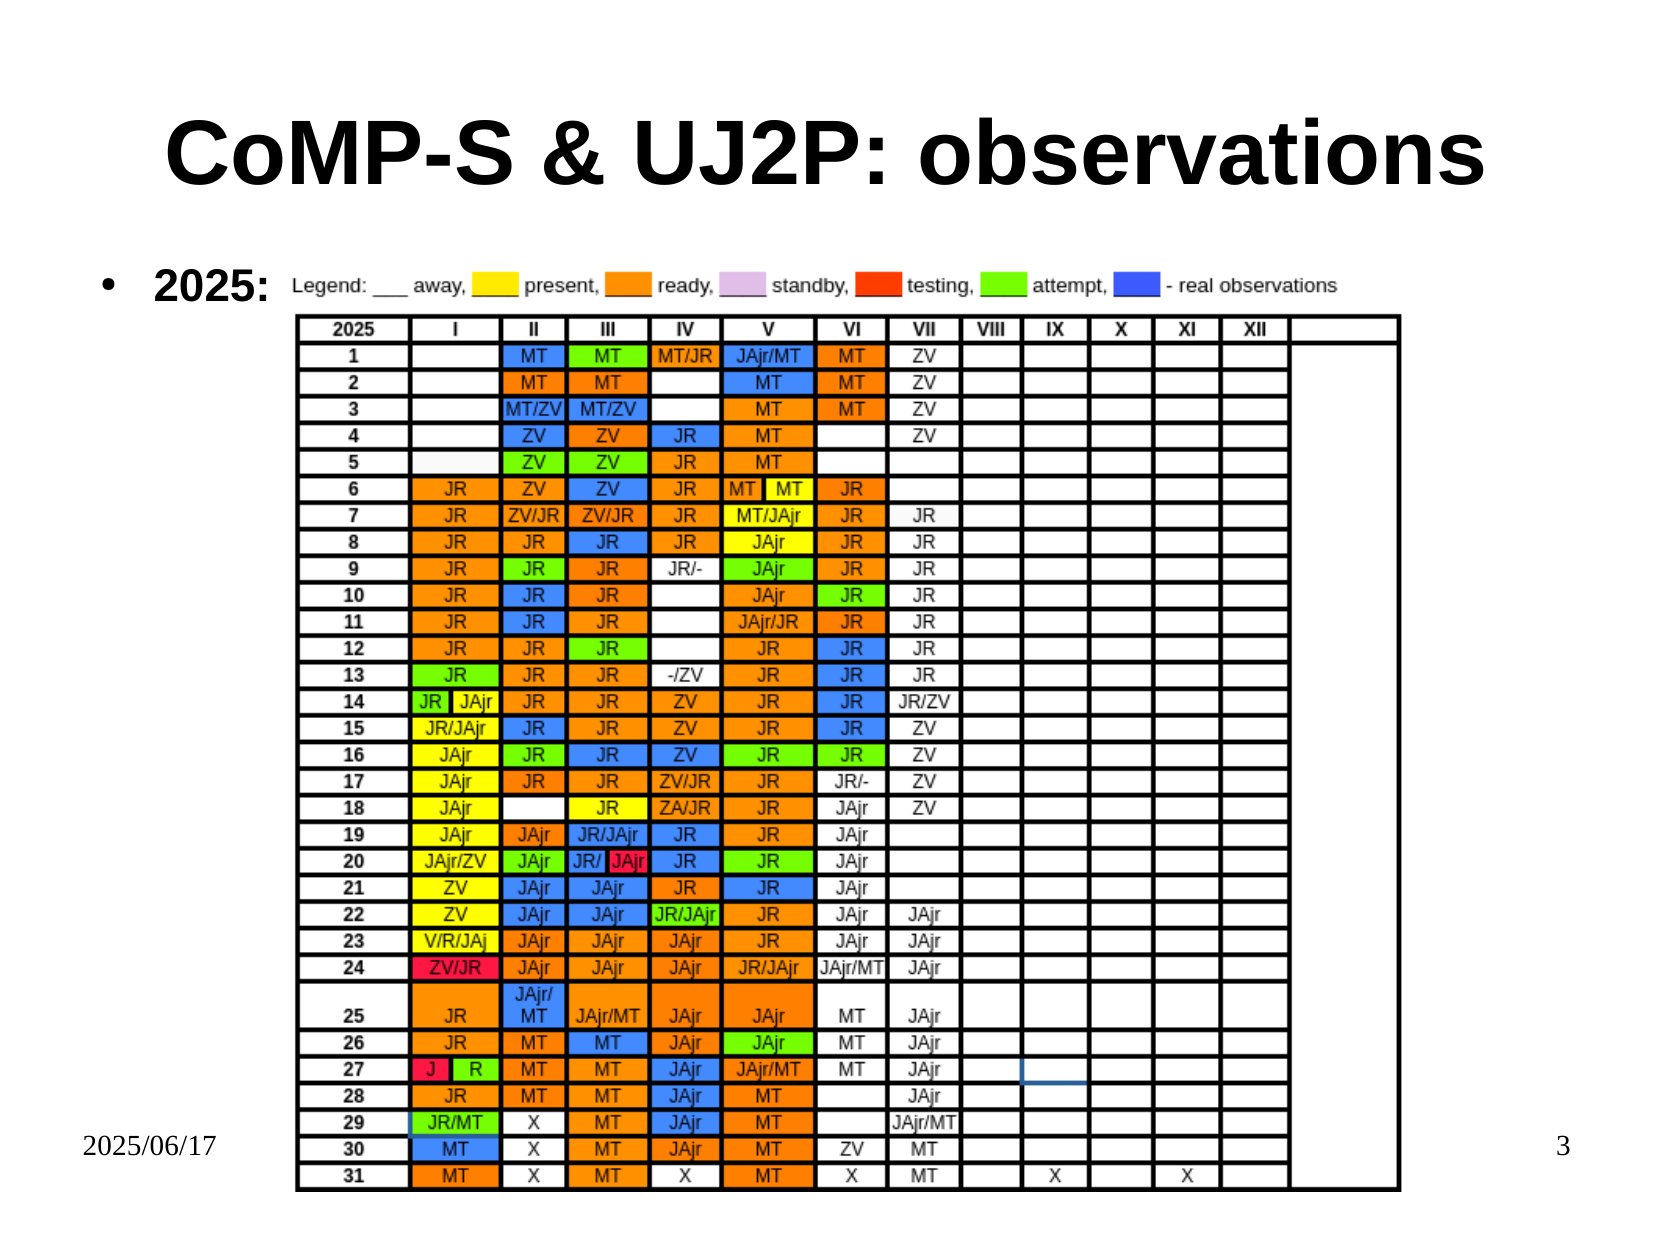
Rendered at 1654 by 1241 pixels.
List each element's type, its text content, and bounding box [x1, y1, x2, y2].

picture [283, 269, 1411, 1192]
title CoMP-S & UJ2P: observations [82, 49, 1571, 257]
list 2025: [82, 183, 1546, 1126]
